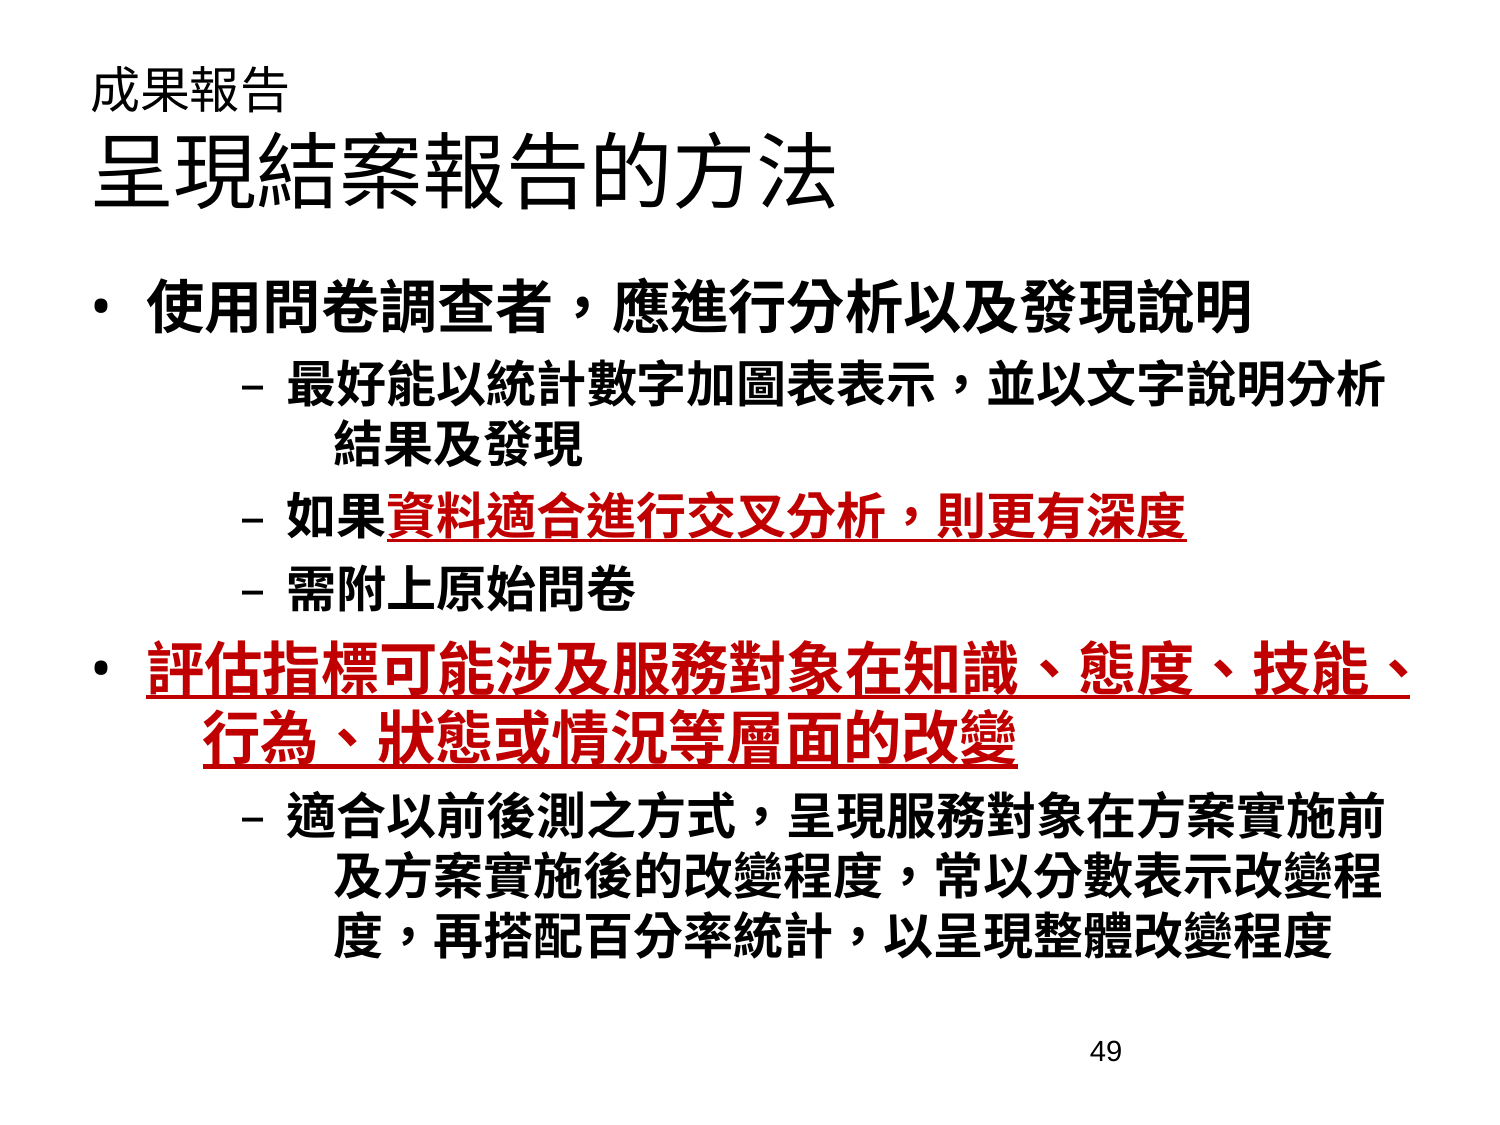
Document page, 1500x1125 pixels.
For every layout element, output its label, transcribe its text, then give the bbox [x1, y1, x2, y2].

title 成果報告 呈現結案報告的方法 [75, 45, 1426, 233]
list 使用問卷調查者，應進行分析以及發現說明 最好能以統計數字加圖表表示，並以文字說明分析結果及發現 如果資料適合進行交叉分析，則更有深度 需附上原始問卷 評估指標可能涉及服務對象在知識、態度、技能、行為、狀態或情況等層面的改變 適合以前後測之方式，呈現服務對象在方案實施前及方案實施後的改變程度，常以分數表示改變程度，再搭配百分率統計，以呈現整體改變程度 [75, 262, 1426, 1005]
text_box [1074, 1024, 1426, 1103]
